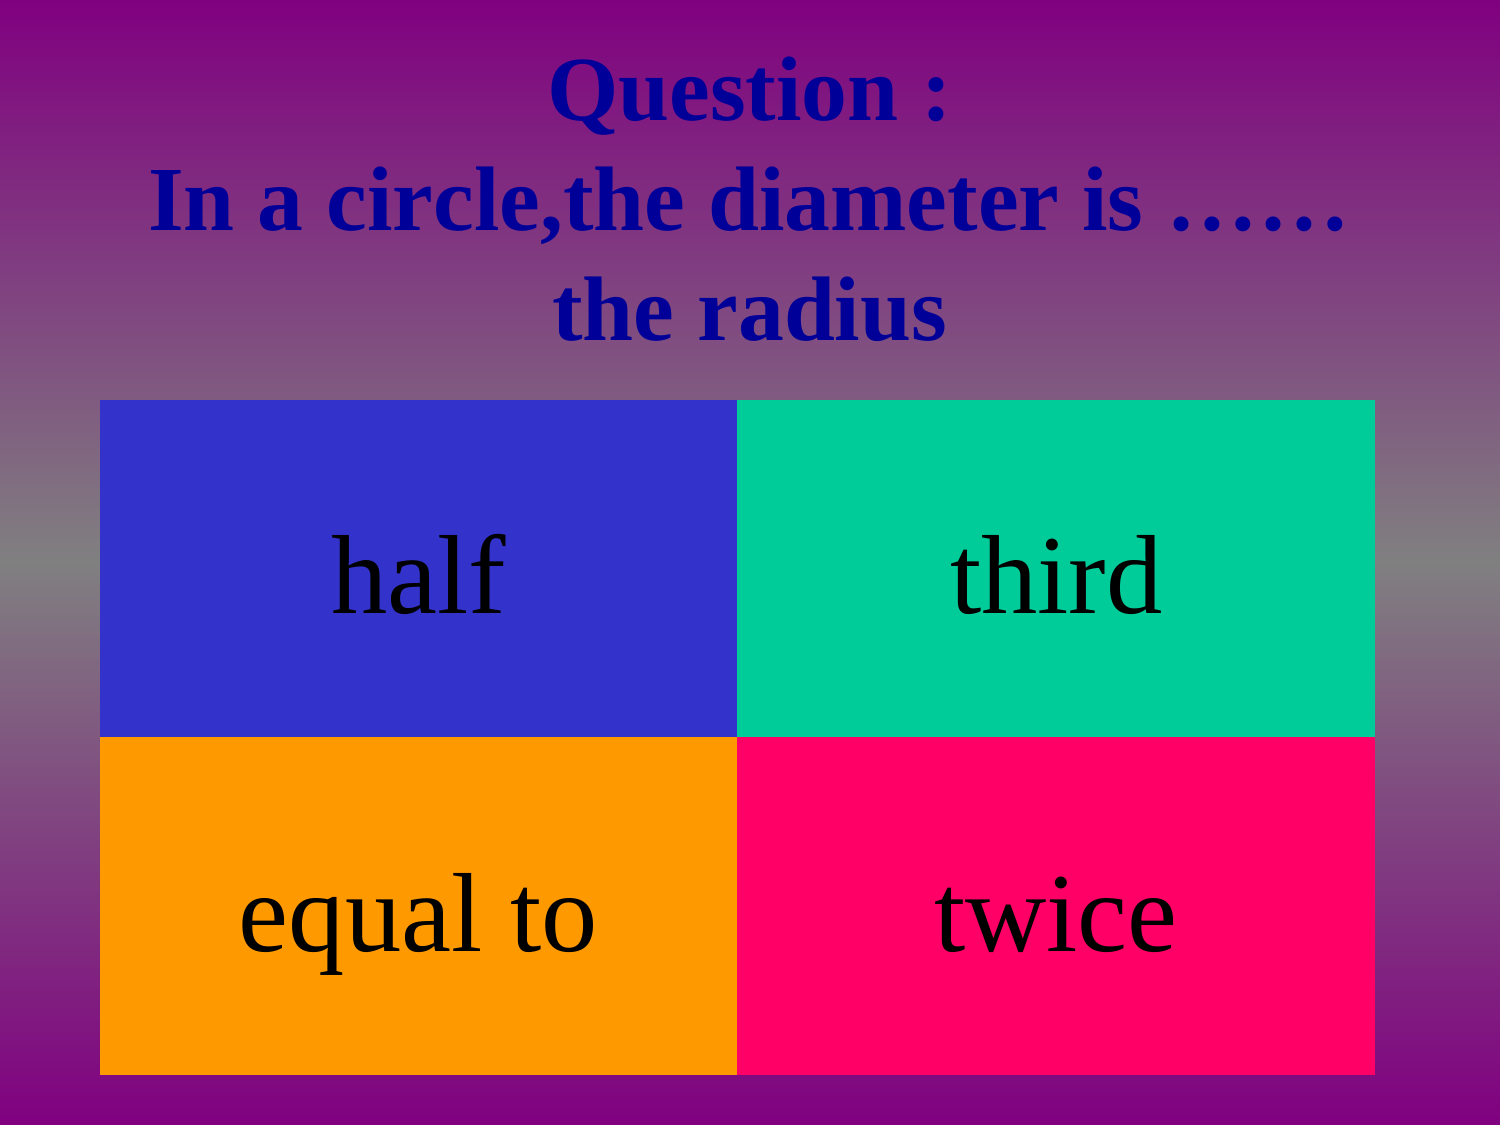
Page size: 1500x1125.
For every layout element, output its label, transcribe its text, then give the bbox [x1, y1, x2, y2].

table_cell equal to [100, 737, 737, 1075]
title Question : In a circle,the diameter is ……the radius [112, 21, 1388, 367]
table_header third [737, 400, 1375, 737]
table_cell twice [737, 737, 1375, 1075]
table_header half [100, 400, 737, 737]
